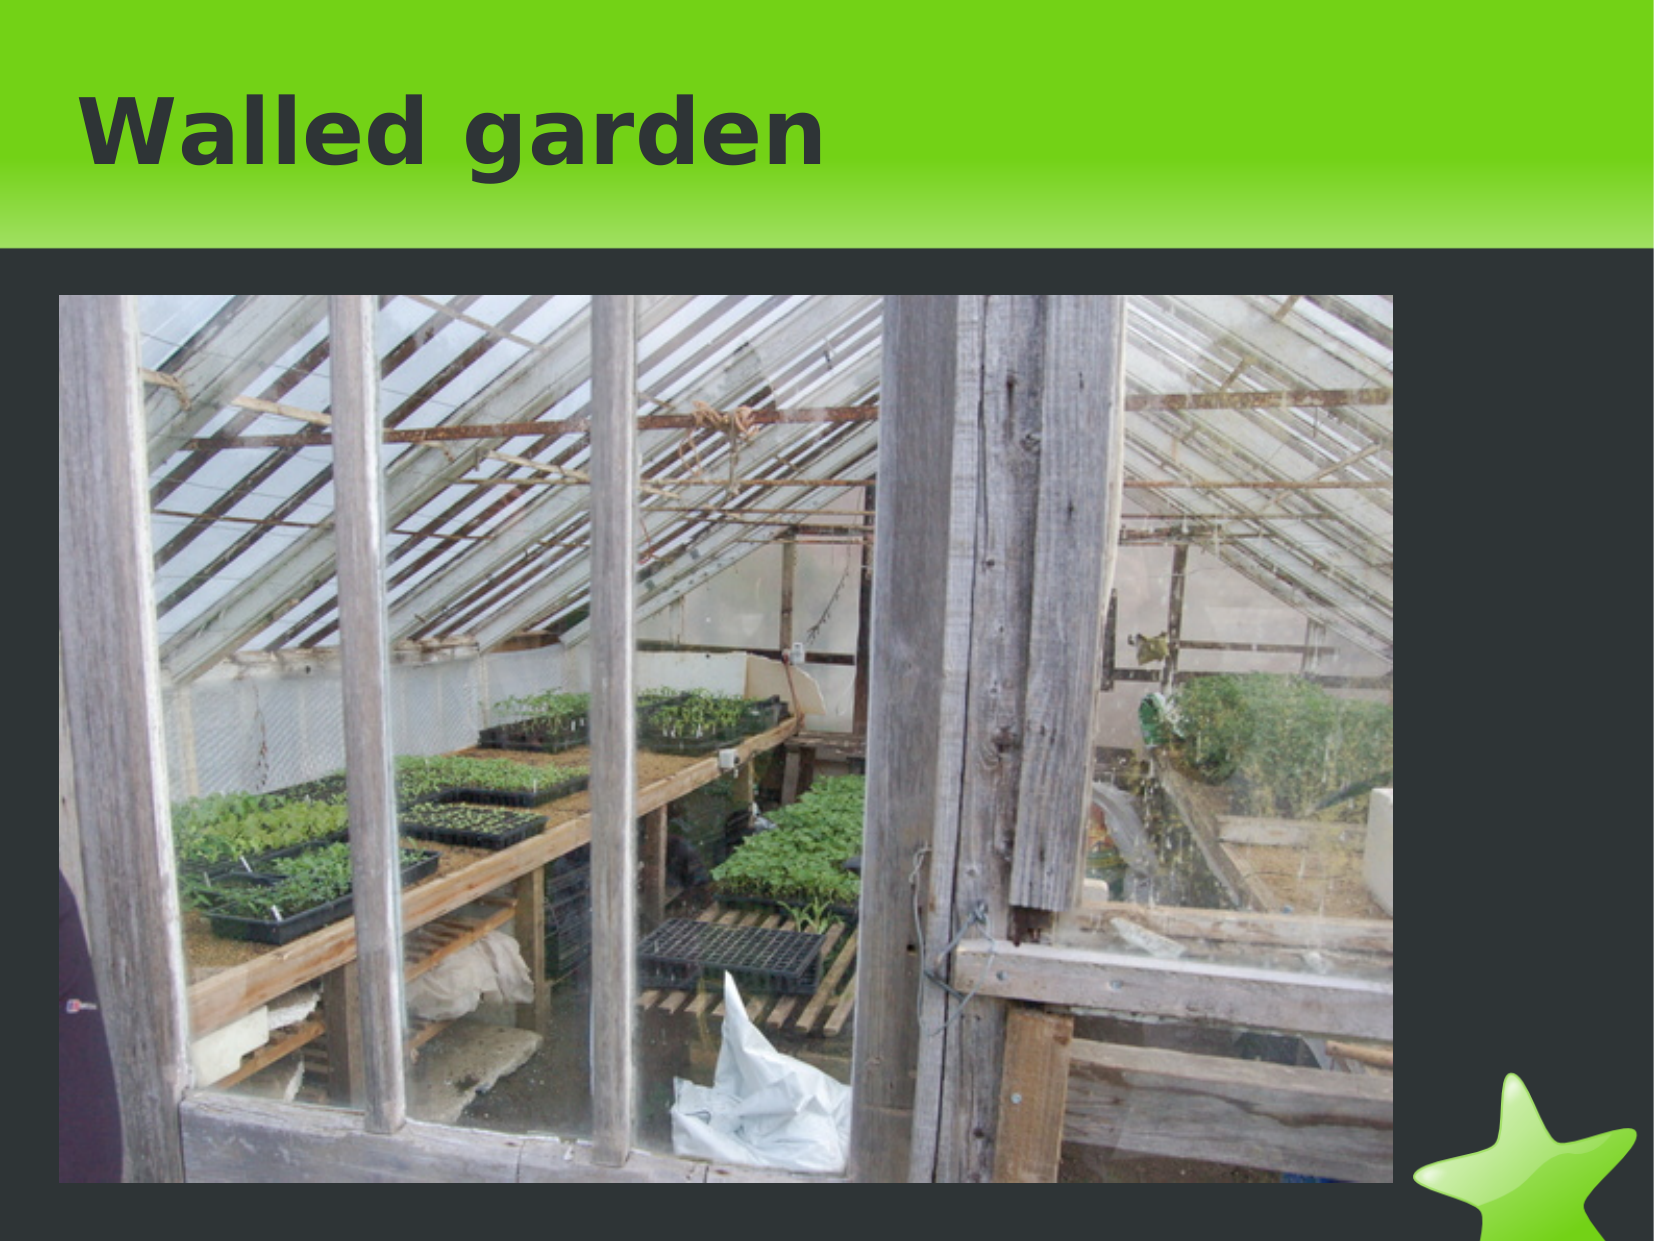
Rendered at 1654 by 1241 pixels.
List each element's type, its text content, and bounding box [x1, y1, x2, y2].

title Walled garden [76, 36, 1565, 229]
picture [0, 0, 1654, 1241]
